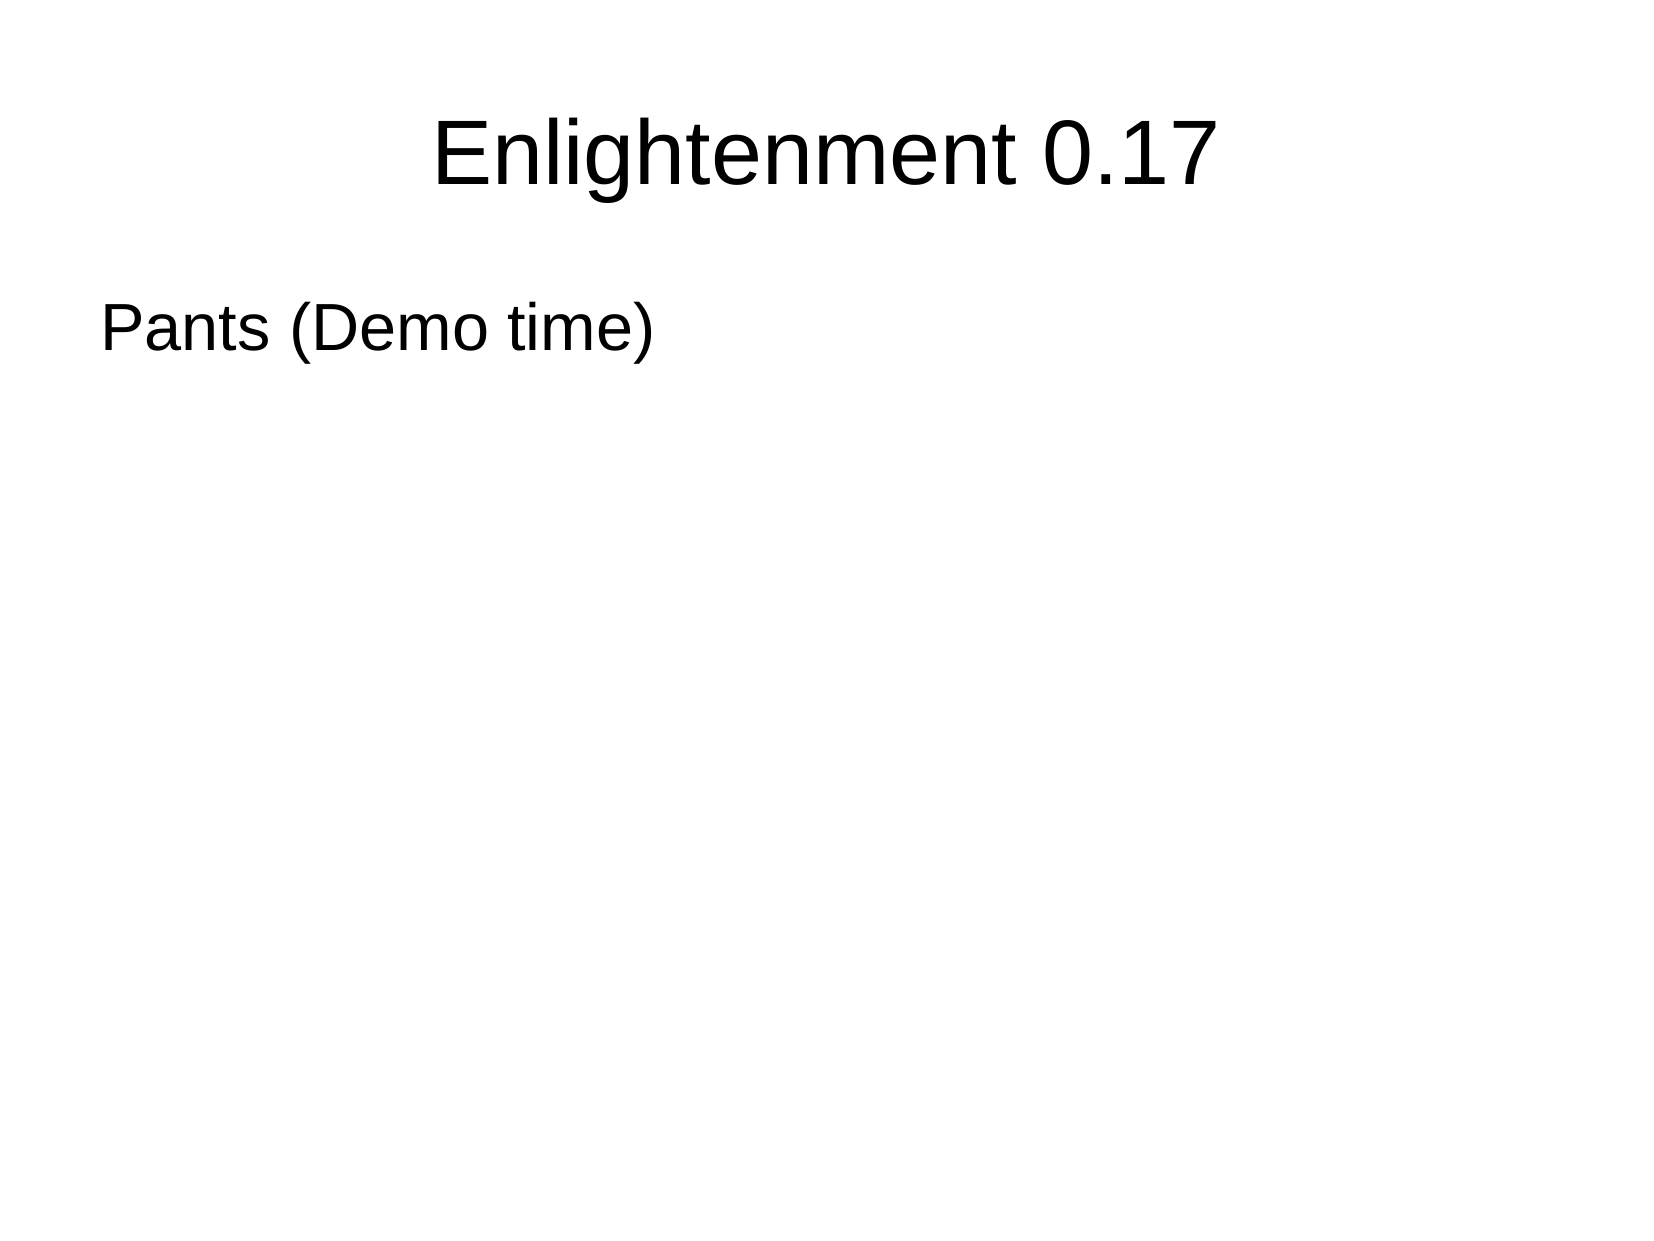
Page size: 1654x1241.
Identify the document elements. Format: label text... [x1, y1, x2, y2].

title Enlightenment 0.17 [82, 49, 1571, 257]
list Pants (Demo time) [82, 290, 1571, 1095]
